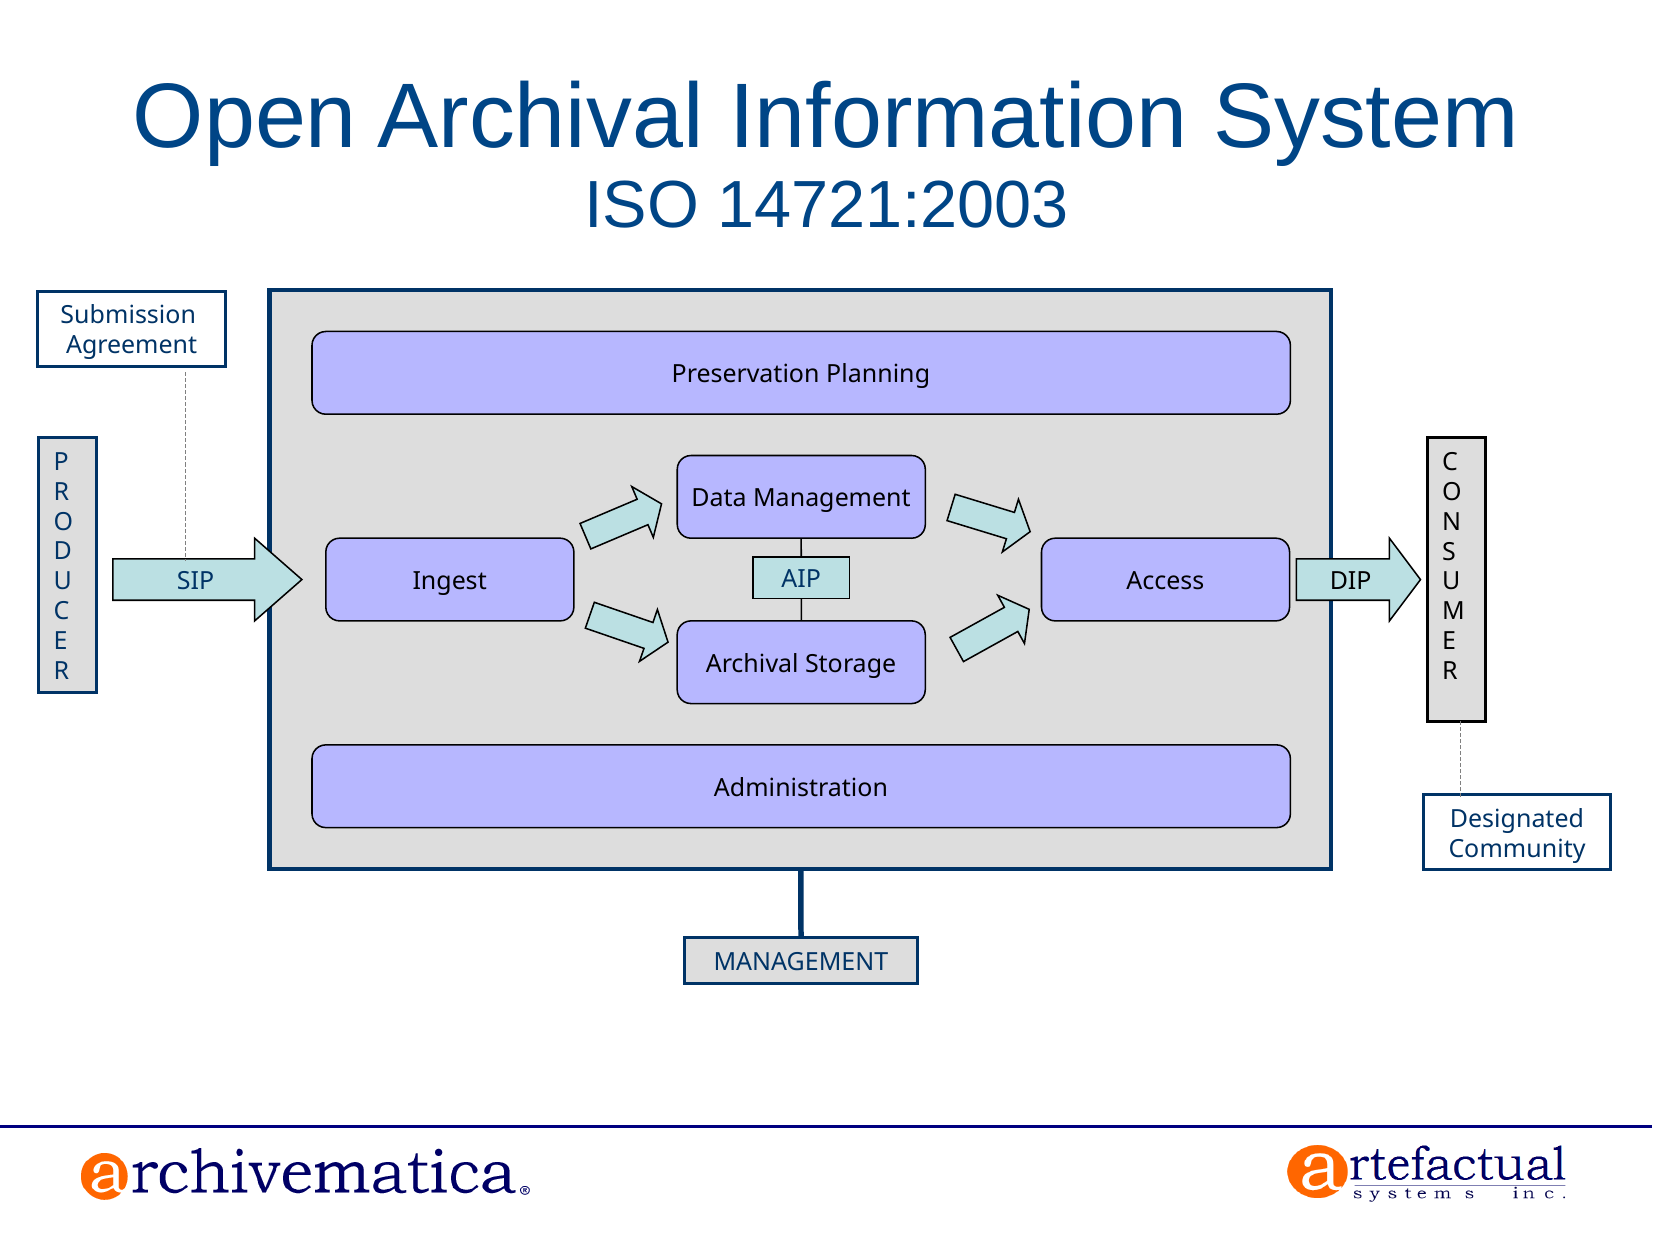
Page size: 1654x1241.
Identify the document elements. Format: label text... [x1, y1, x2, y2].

text_box Preservation Planning [311, 331, 1291, 415]
text_box [269, 290, 1331, 869]
text_box Ingest [325, 538, 574, 621]
text_box CONSUMER [1427, 437, 1486, 722]
text_box Archival Storage [677, 620, 926, 704]
text_box Data Management [677, 455, 926, 539]
text_box Administration [311, 744, 1291, 828]
text_box PRODUCER [38, 437, 97, 693]
text_box Designated Community [1423, 794, 1611, 870]
text_box Submission Agreement [37, 291, 226, 367]
picture [81, 1133, 531, 1216]
text_box DIP [1296, 538, 1421, 621]
picture [1280, 1137, 1577, 1209]
title Open Archival Information System ISO 14721:2003 [82, 49, 1571, 257]
text_box MANAGEMENT [684, 937, 918, 984]
text_box SIP [112, 538, 302, 621]
text_box Access [1041, 538, 1290, 621]
text_box AIP [752, 557, 850, 599]
